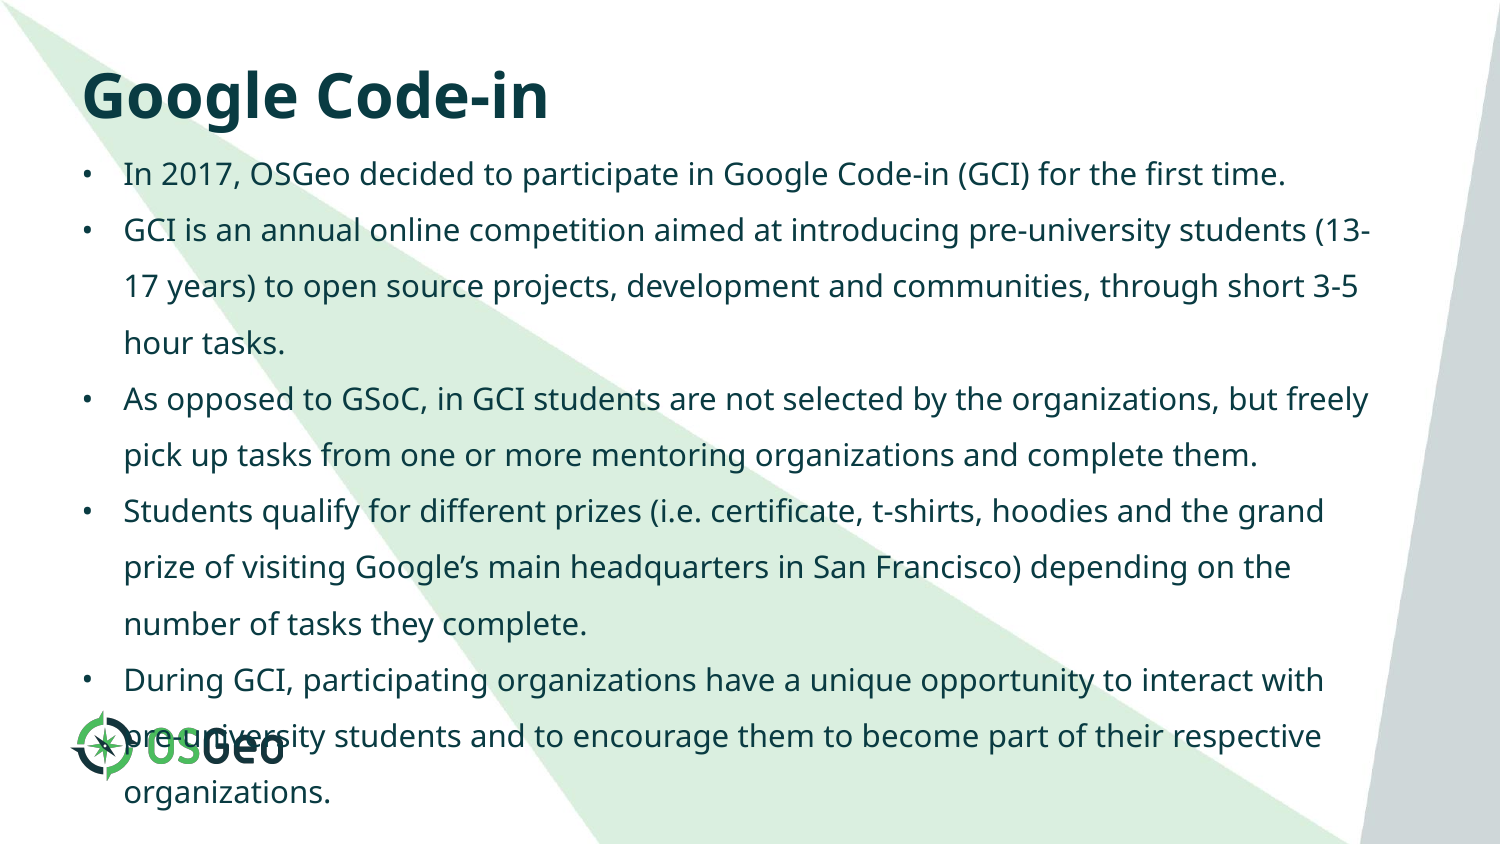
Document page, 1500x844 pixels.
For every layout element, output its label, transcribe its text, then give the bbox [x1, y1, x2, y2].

picture [0, 0, 1500, 844]
title Google Code-in [70, 13, 1196, 130]
text_box In 2017, OSGeo decided to participate in Google Code-in (GCI) for the first time. GCI is an annual online competition aimed at introducing pre-university students (13-17 years) to open source projects, development and communities, through short 3-5 hour tasks. As opposed to GSoC, in GCI students are not selected by the organizations, but freely pick up tasks from one or more mentoring organizations and complete them. Students qualify for different prizes (i.e. certificate, t-shirts, hoodies and the grand prize of visiting Google’s main headquarters in San Francisco) depending on the number of tasks they complete. During GCI, participating organizations have a unique opportunity to interact with pre-university students and to encourage them to become part of their respective organizations. [70, 130, 1405, 698]
